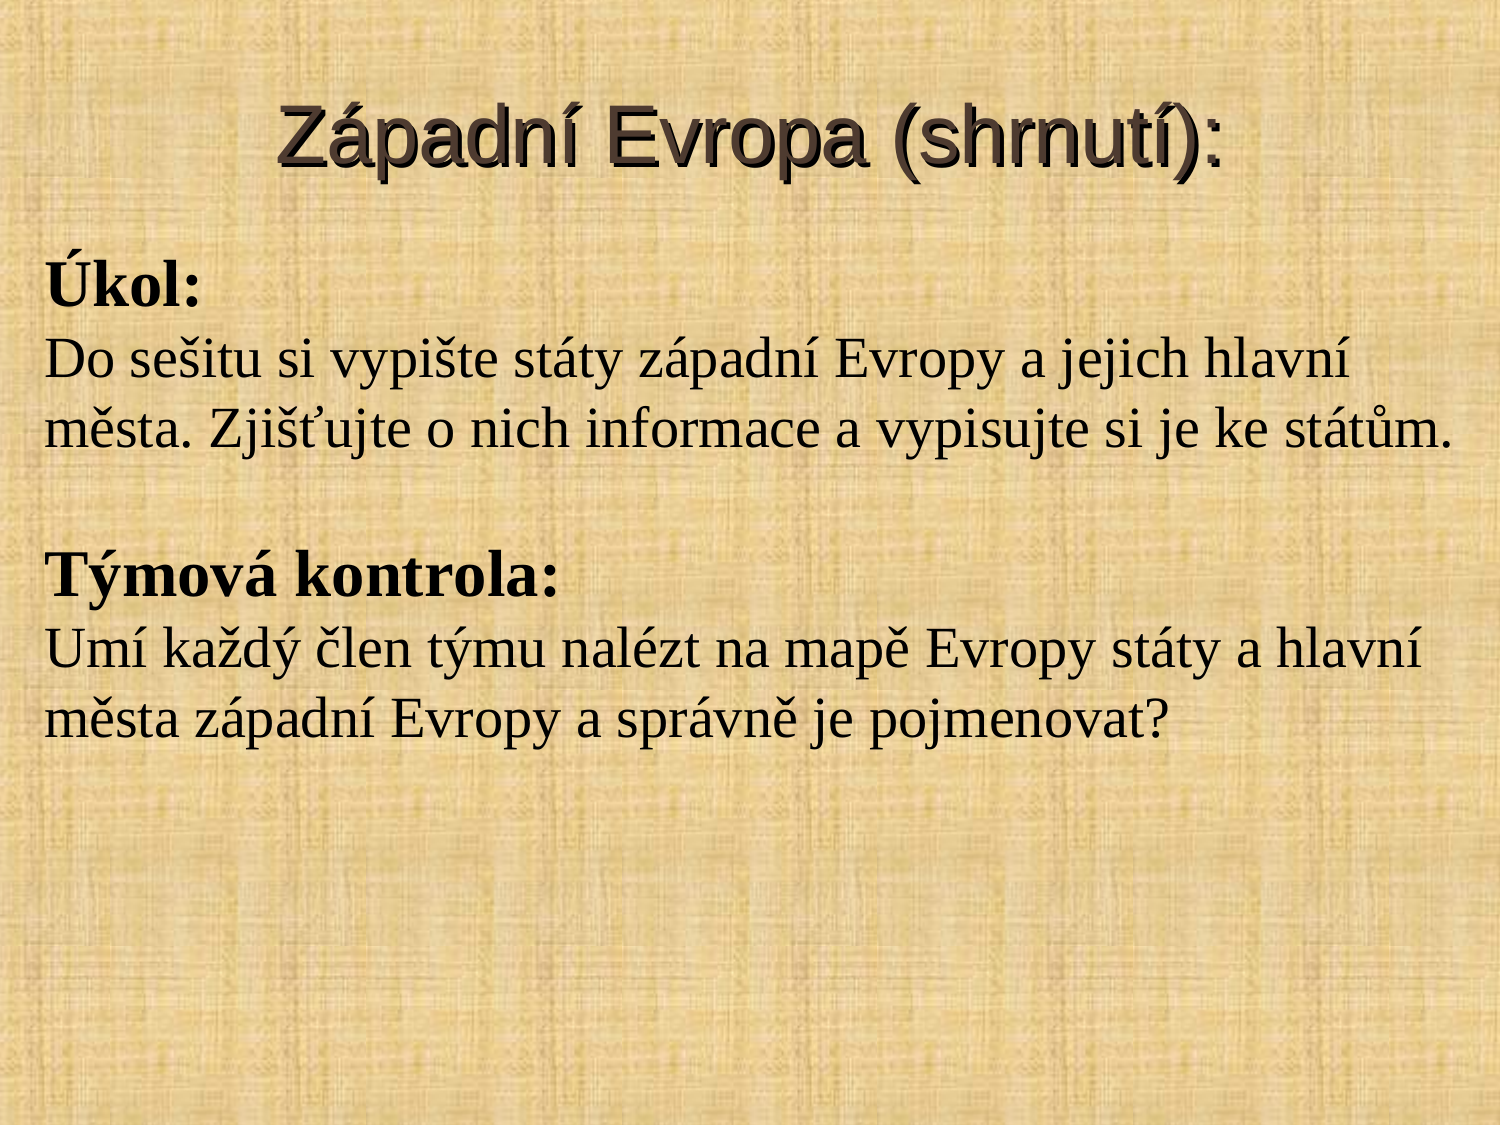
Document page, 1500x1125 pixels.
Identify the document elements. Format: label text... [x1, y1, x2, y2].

text_box Západní Evropa (shrnutí): [37, 24, 1463, 188]
picture [0, 0, 1500, 1125]
text_box Úkol: Do sešitu si vypište státy západní Evropy a jejich hlavní města. Zjišťujte o nich informace a vypisujte si je ke státům. Týmová kontrola: Umí každý člen týmu nalézt na mapě Evropy státy a hlavní města západní Evropy a správně je pojmenovat? [29, 231, 1471, 758]
